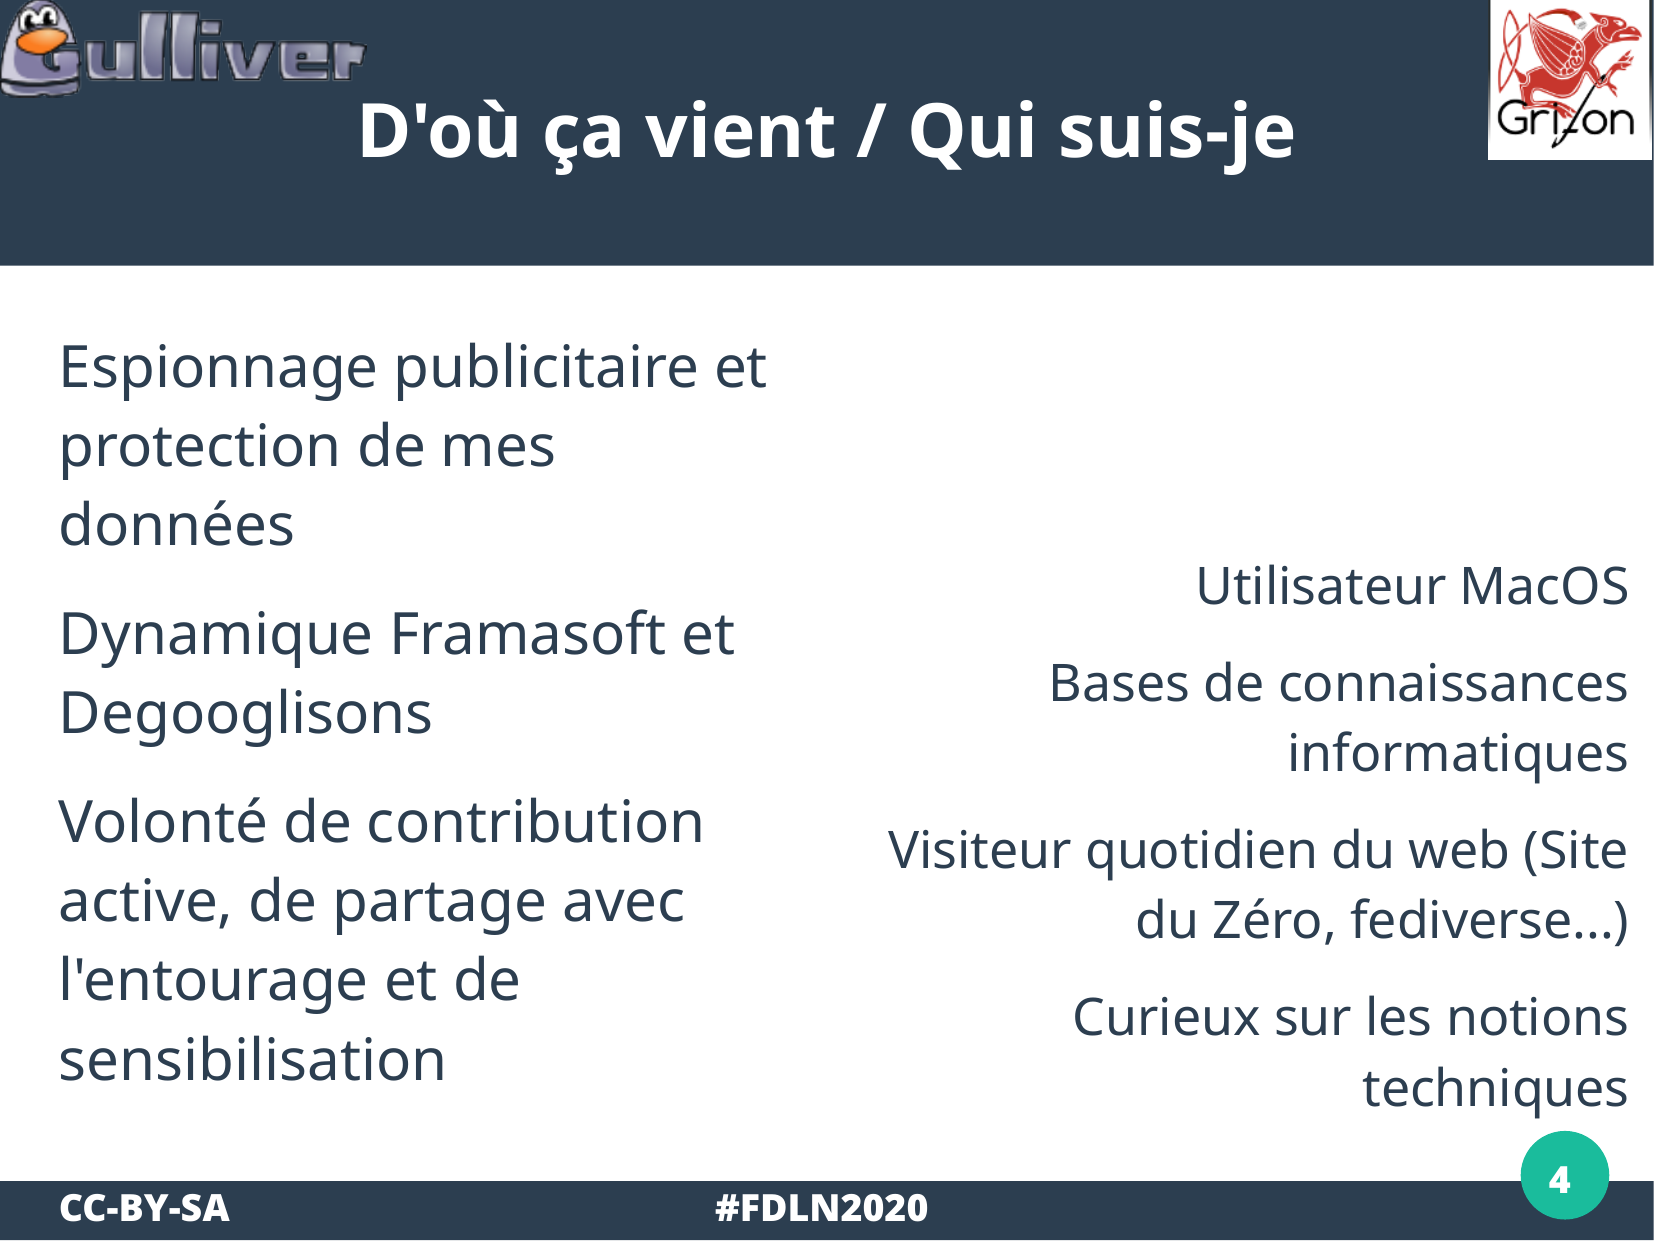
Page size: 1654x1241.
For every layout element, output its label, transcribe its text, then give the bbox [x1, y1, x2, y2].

list Utilisateur MacOS Bases de connaissances informatiques Visiteur quotidien du web (Site du Zéro, fediverse...) Curieux sur les notions techniques [885, 549, 1630, 1123]
list Espionnage publicitaire et protection de mes données Dynamique Framasoft et Degooglisons Volonté de contribution active, de partage avec l'entourage et de sensibilisation [59, 324, 804, 1152]
title D'où ça vient / Qui suis-je [59, 49, 1595, 207]
picture [1488, 0, 1652, 160]
picture [0, 0, 367, 98]
